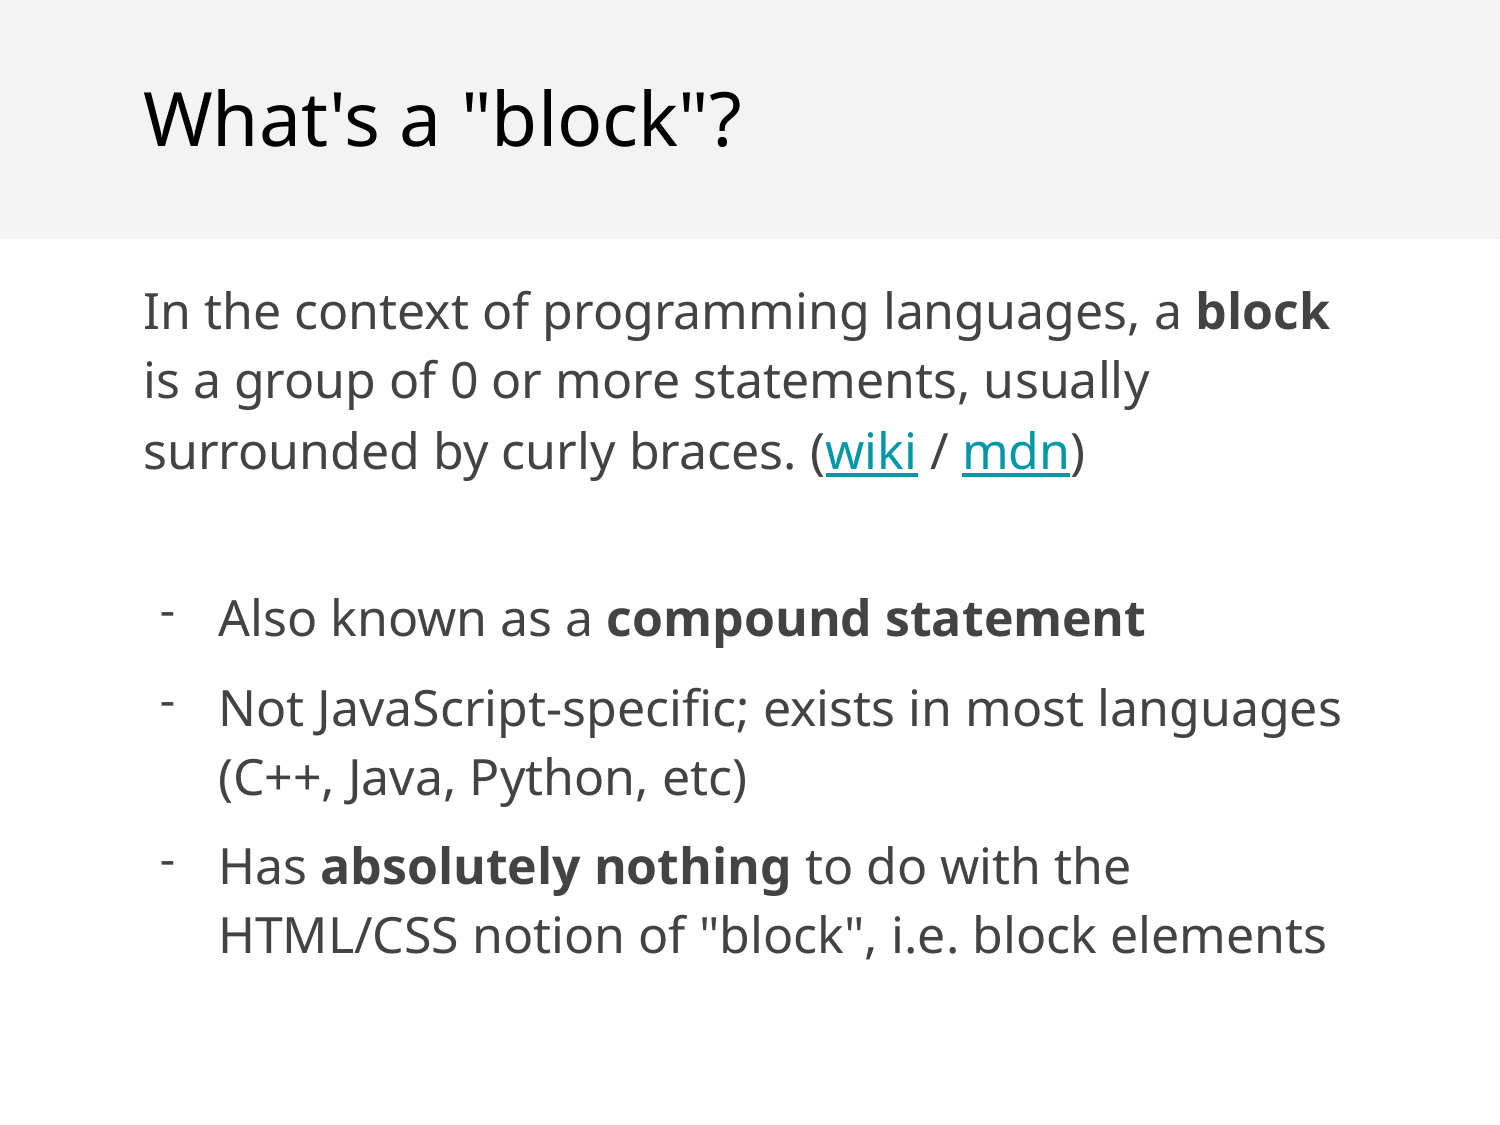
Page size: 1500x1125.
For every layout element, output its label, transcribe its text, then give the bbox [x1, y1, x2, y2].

list In the context of programming languages, a block is a group of 0 or more statements, usually surrounded by curly braces. (wiki / mdn) Also known as a compound statement Not JavaScript-specific; exists in most languages (C++, Java, Python, etc) Has absolutely nothing to do with the HTML/CSS notion of "block", i.e. block elements [128, 255, 1372, 1103]
title What's a "block"? [128, 56, 1372, 183]
